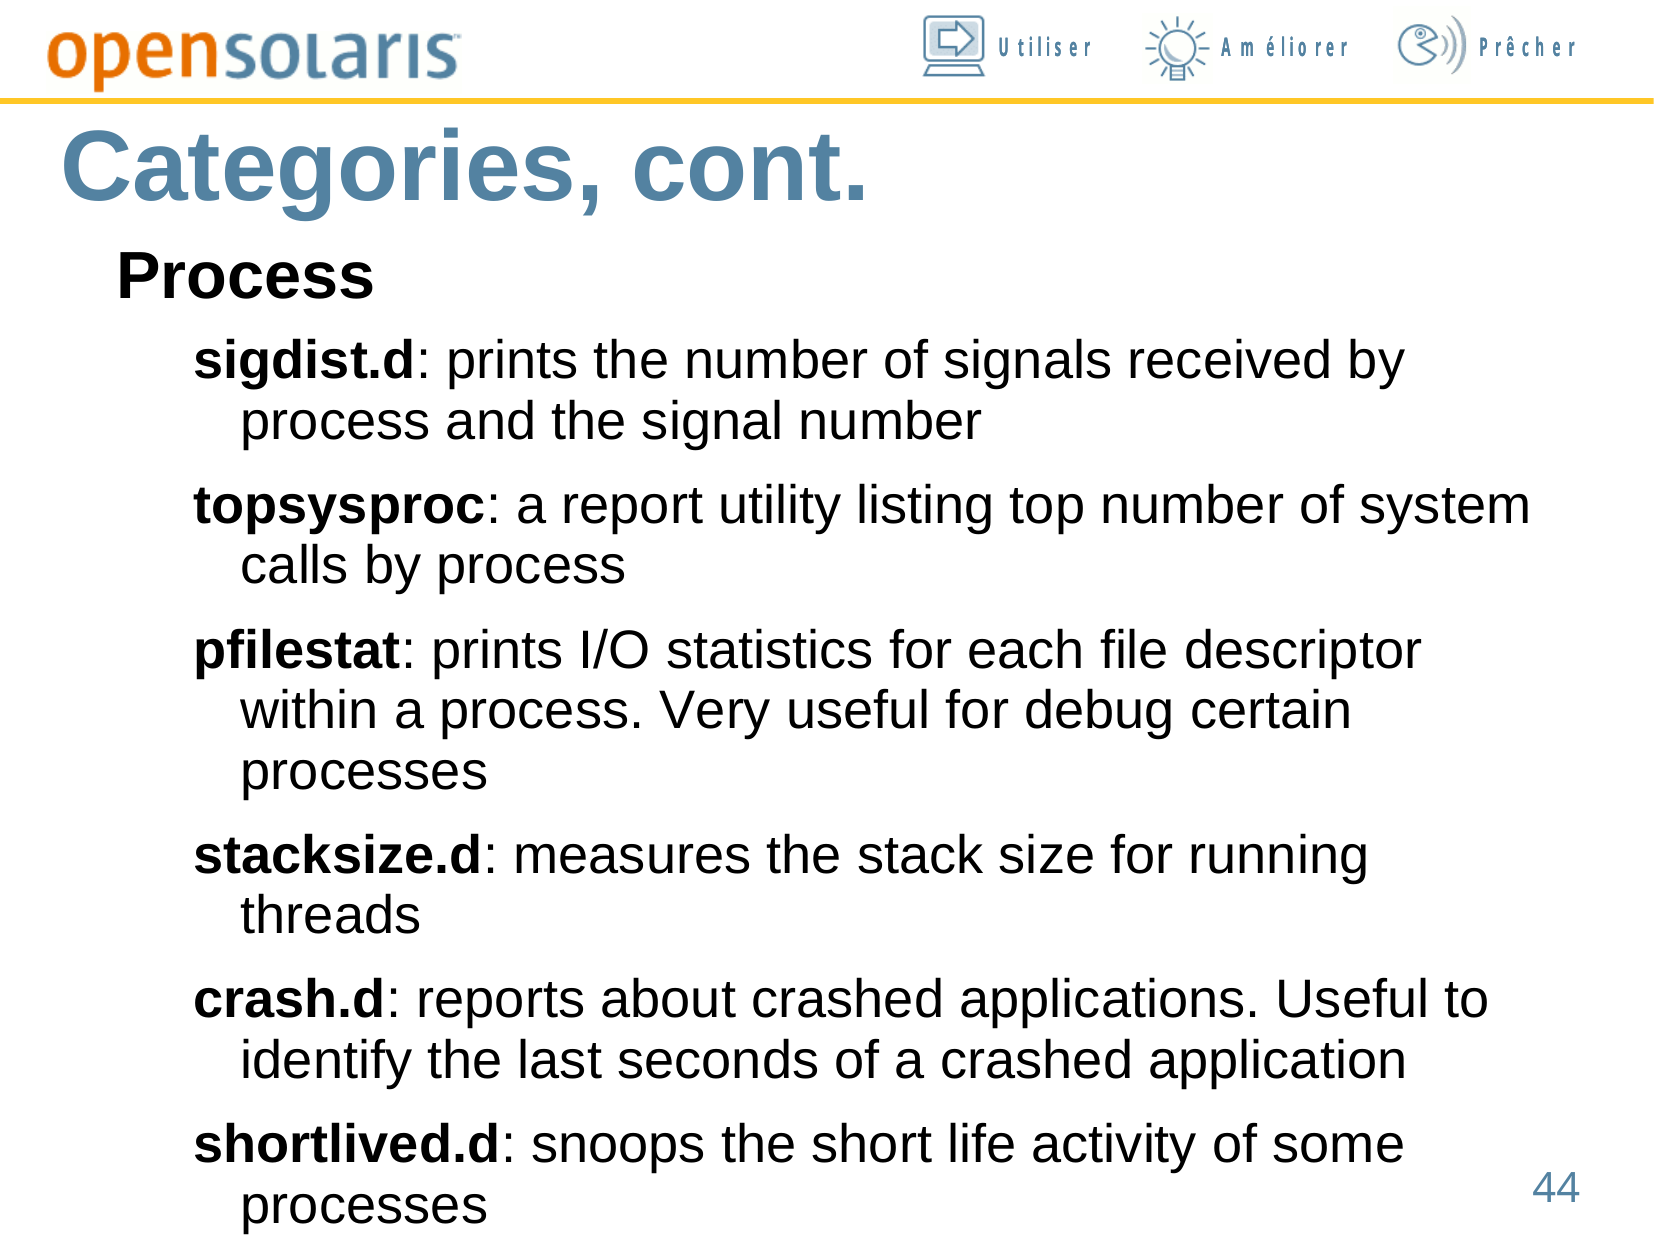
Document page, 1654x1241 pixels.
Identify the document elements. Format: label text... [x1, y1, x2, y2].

picture [46, 31, 462, 94]
title Categories, cont. [60, 109, 1534, 222]
list Process sigdist.d: prints the number of signals received by process and the signal number topsysproc: a report utility listing top number of system calls by process pfilestat: prints I/O statistics for each file descriptor within a process. Very useful for debug certain processes stacksize.d: measures the stack size for running threads crash.d: reports about crashed applications. Useful to identify the last seconds of a crashed application shortlived.d: snoops the short life activity of some processes [98, 237, 1556, 1241]
